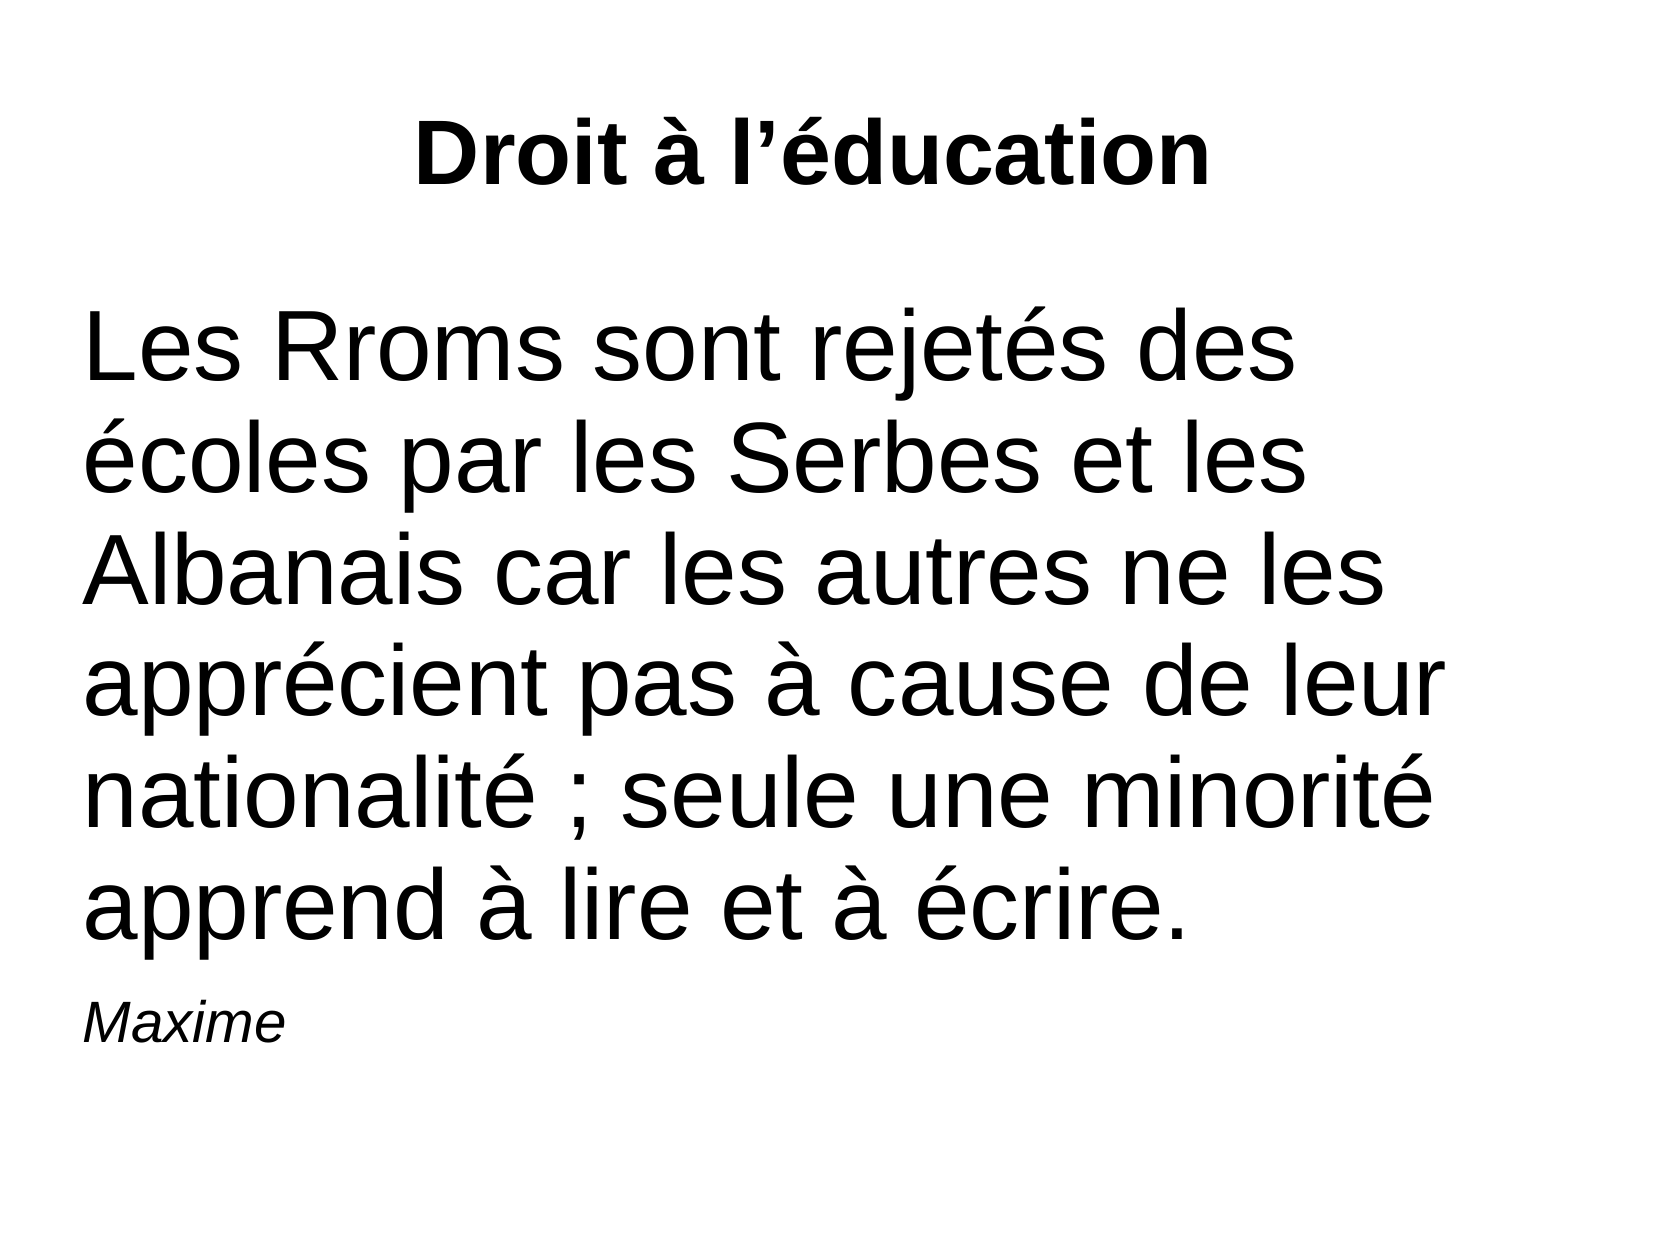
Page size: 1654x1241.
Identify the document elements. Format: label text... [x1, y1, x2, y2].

title Droit à l’éducation [82, 49, 1571, 257]
list Les Rroms sont rejetés des écoles par les Serbes et les Albanais car les autres ne les apprécient pas à cause de leur nationalité ; seule une minorité apprend à lire et à écrire. Maxime [82, 290, 1571, 1109]
